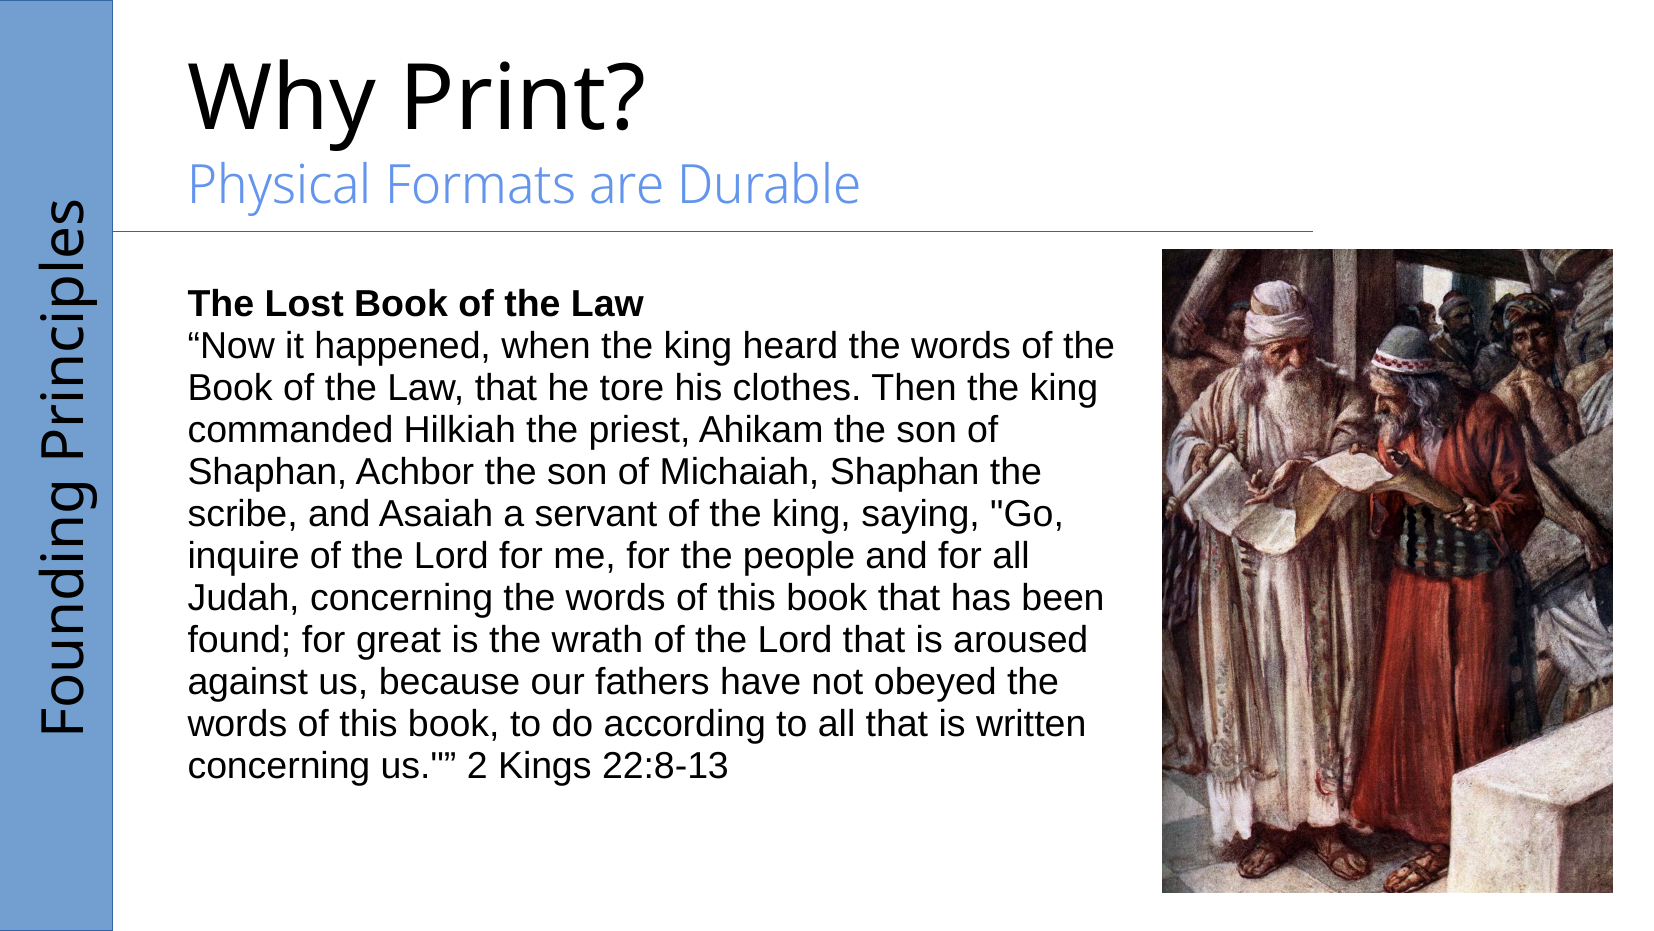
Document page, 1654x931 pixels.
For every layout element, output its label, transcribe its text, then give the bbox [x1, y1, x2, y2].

text_box [0, 0, 113, 931]
picture [1162, 249, 1613, 893]
title Physical Formats are Durable [187, 125, 1571, 239]
text_box Founding Principles [13, 37, 105, 901]
subtitle The Lost Book of the Law “Now it happened, when the king heard the words of the Book of the Law, that he tore his clothes. Then the king commanded Hilkiah the priest, Ahikam the son of Shaphan, Achbor the son of Michaiah, Shaphan the scribe, and Asaiah a servant of the king, saying, "Go, inquire of the Lord for me, for the people and for all Judah, concerning the words of this book that has been found; for great is the wrath of the Lord that is aroused against us, because our fathers have not obeyed the words of this book, to do according to all that is written concerning us."” 2 Kings 22:8-13 [187, 282, 1126, 887]
title Why Print? [187, 33, 1571, 125]
